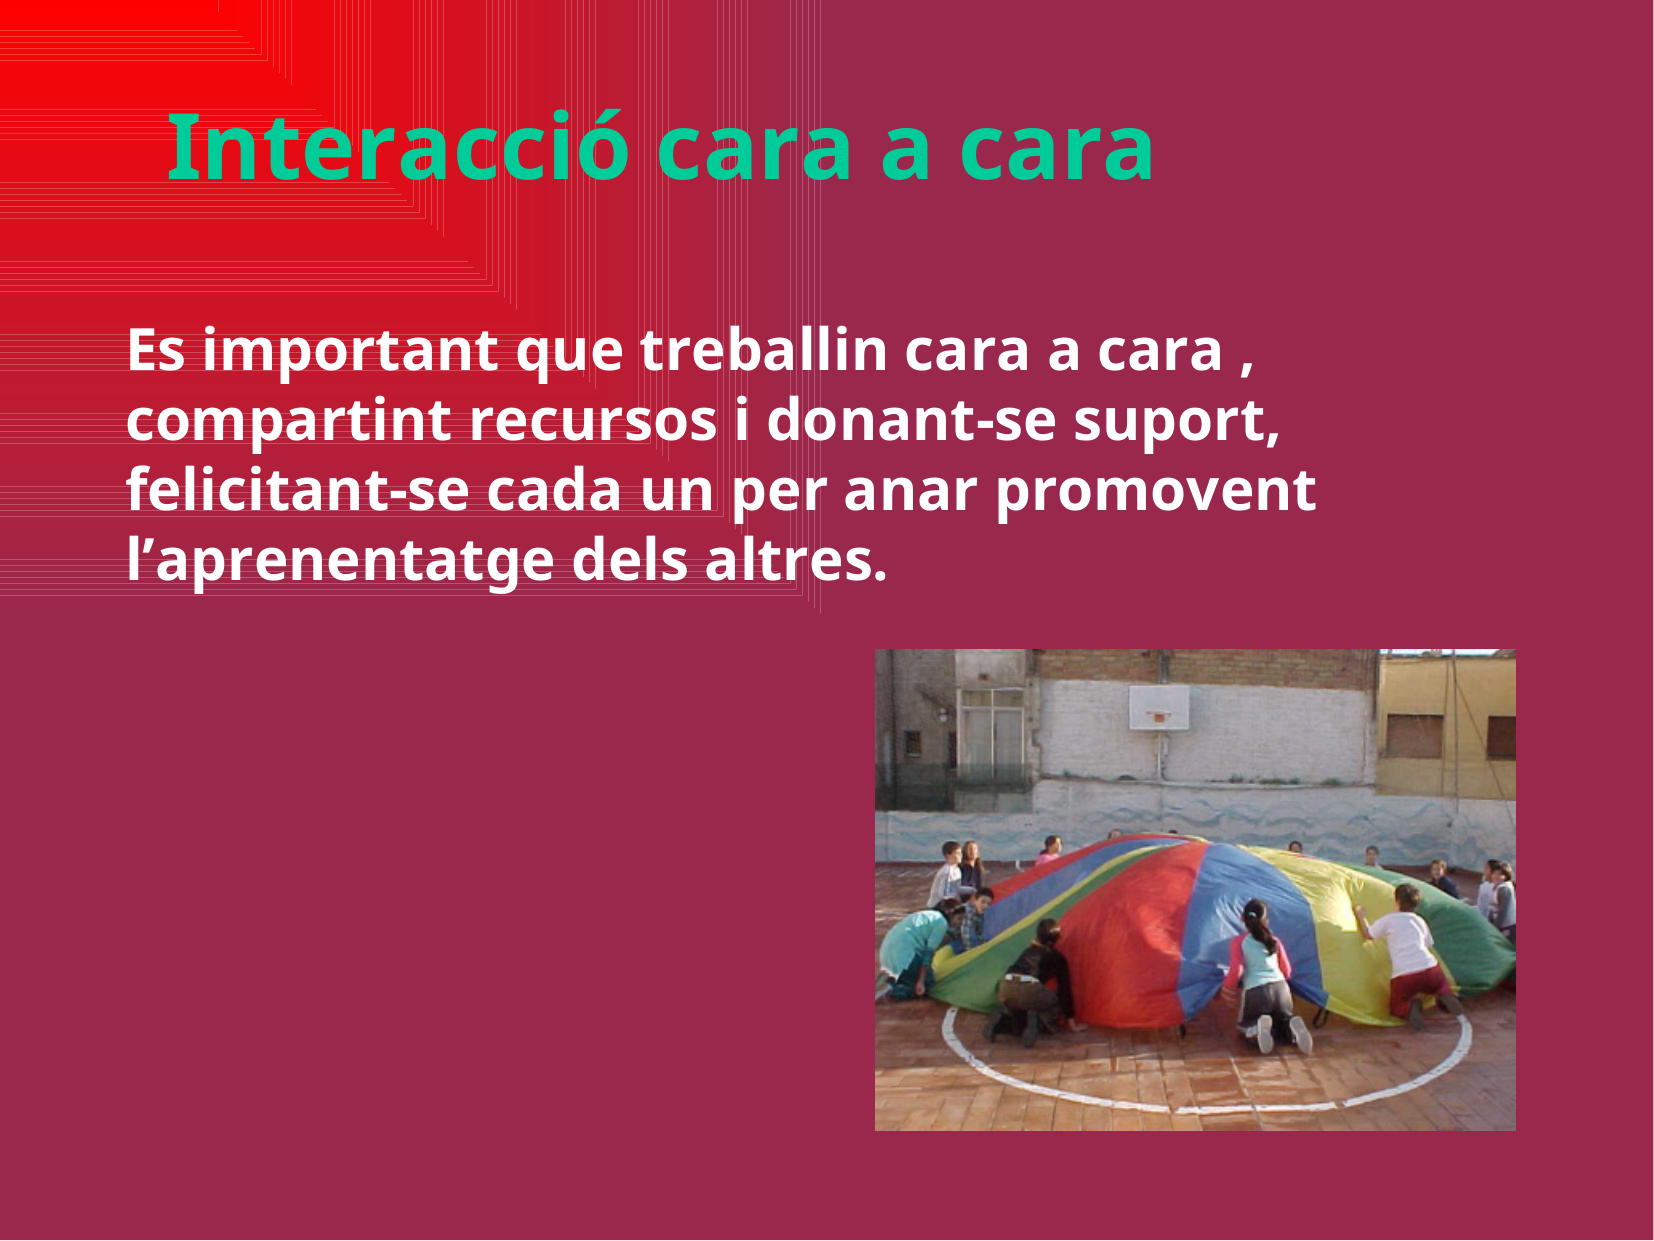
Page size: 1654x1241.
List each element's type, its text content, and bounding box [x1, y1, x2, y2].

text_box Interacció cara a cara [166, 87, 1160, 220]
picture [875, 649, 1516, 1131]
text_box Es important que treballin cara a cara , compartint recursos i donant-se suport, felicitant-se cada un per anar promovent l’aprenentatge dels altres. [124, 312, 1488, 599]
